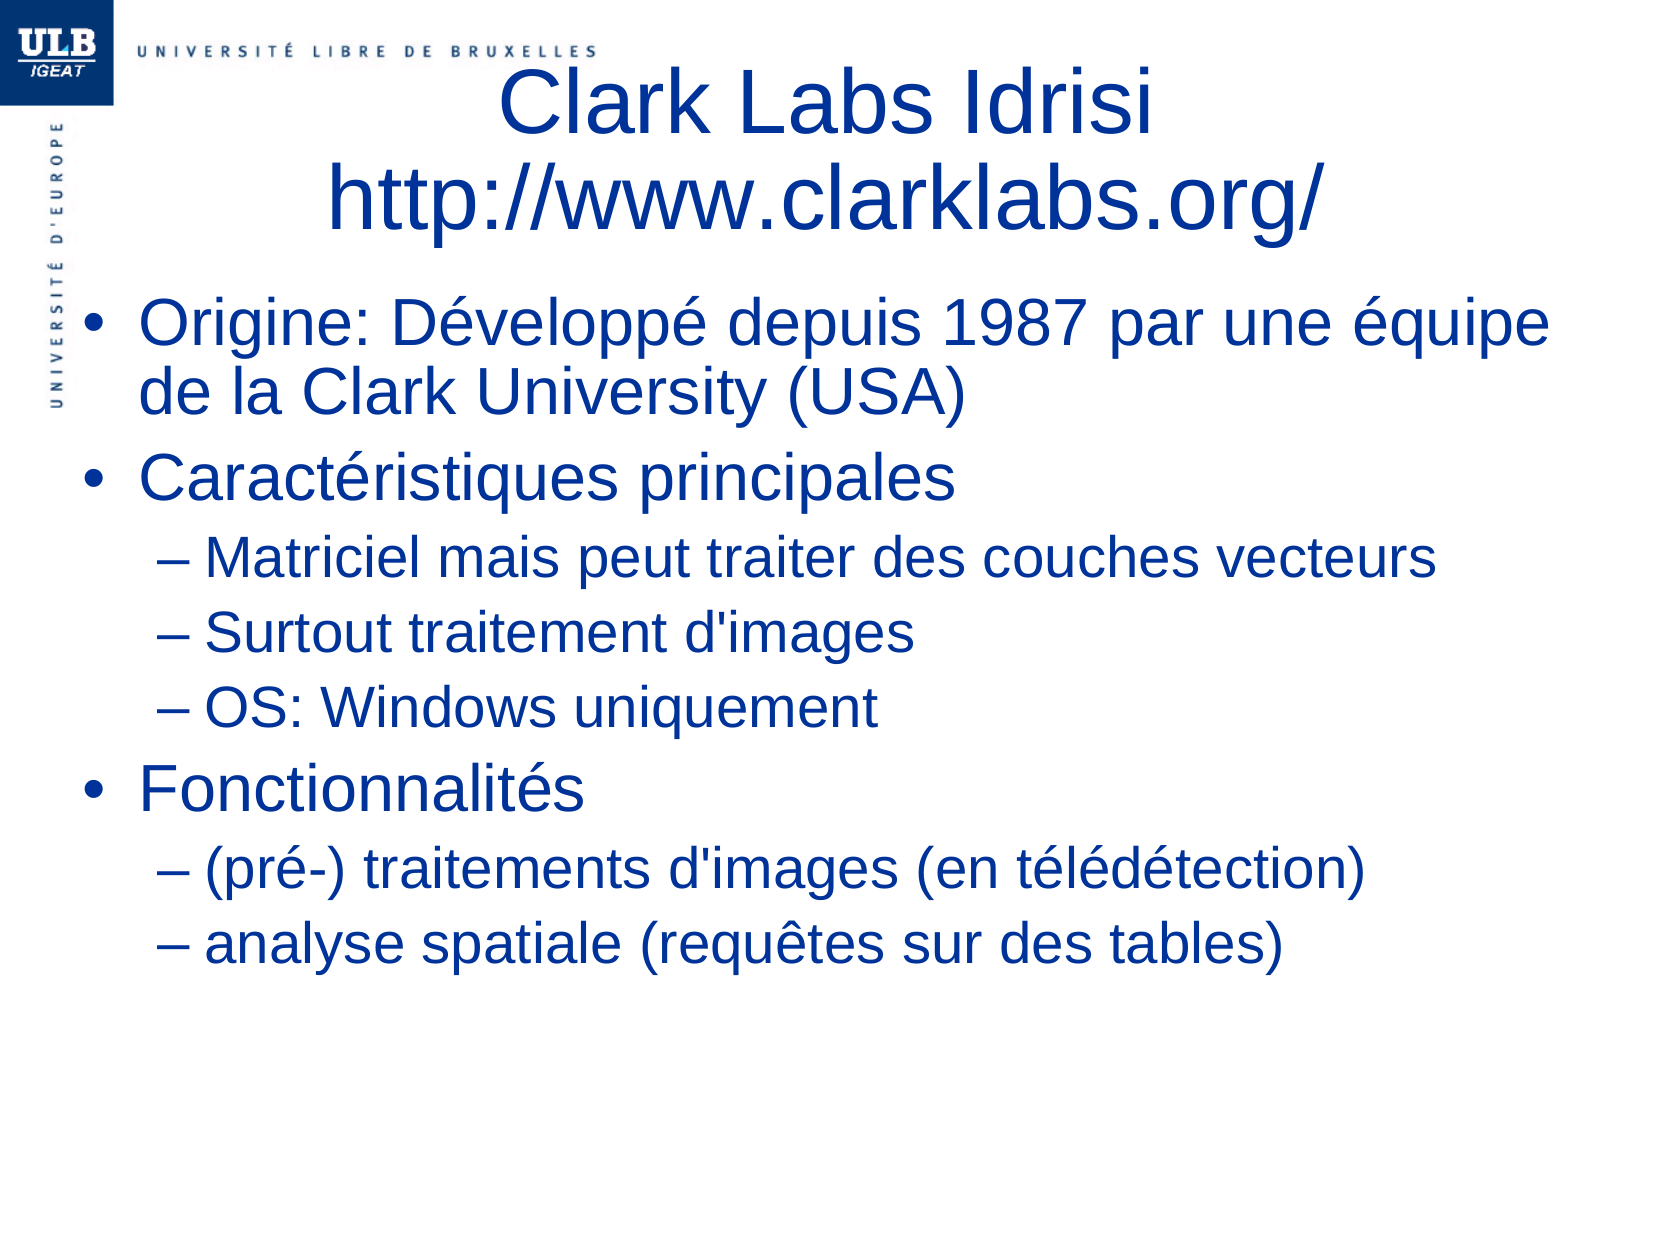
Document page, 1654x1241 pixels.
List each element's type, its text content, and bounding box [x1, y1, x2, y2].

list Origine: Développé depuis 1987 par une équipe de la Clark University (USA) Caractéristiques principales Matriciel mais peut traiter des couches vecteurs Surtout traitement d'images OS: Windows uniquement Fonctionnalités (pré-) traitements d'images (en télédétection) analyse spatiale (requêtes sur des tables) [82, 289, 1571, 1094]
picture [0, 0, 1654, 1241]
title Clark Labs Idrisi http://www.clarklabs.org/ [82, 30, 1571, 276]
